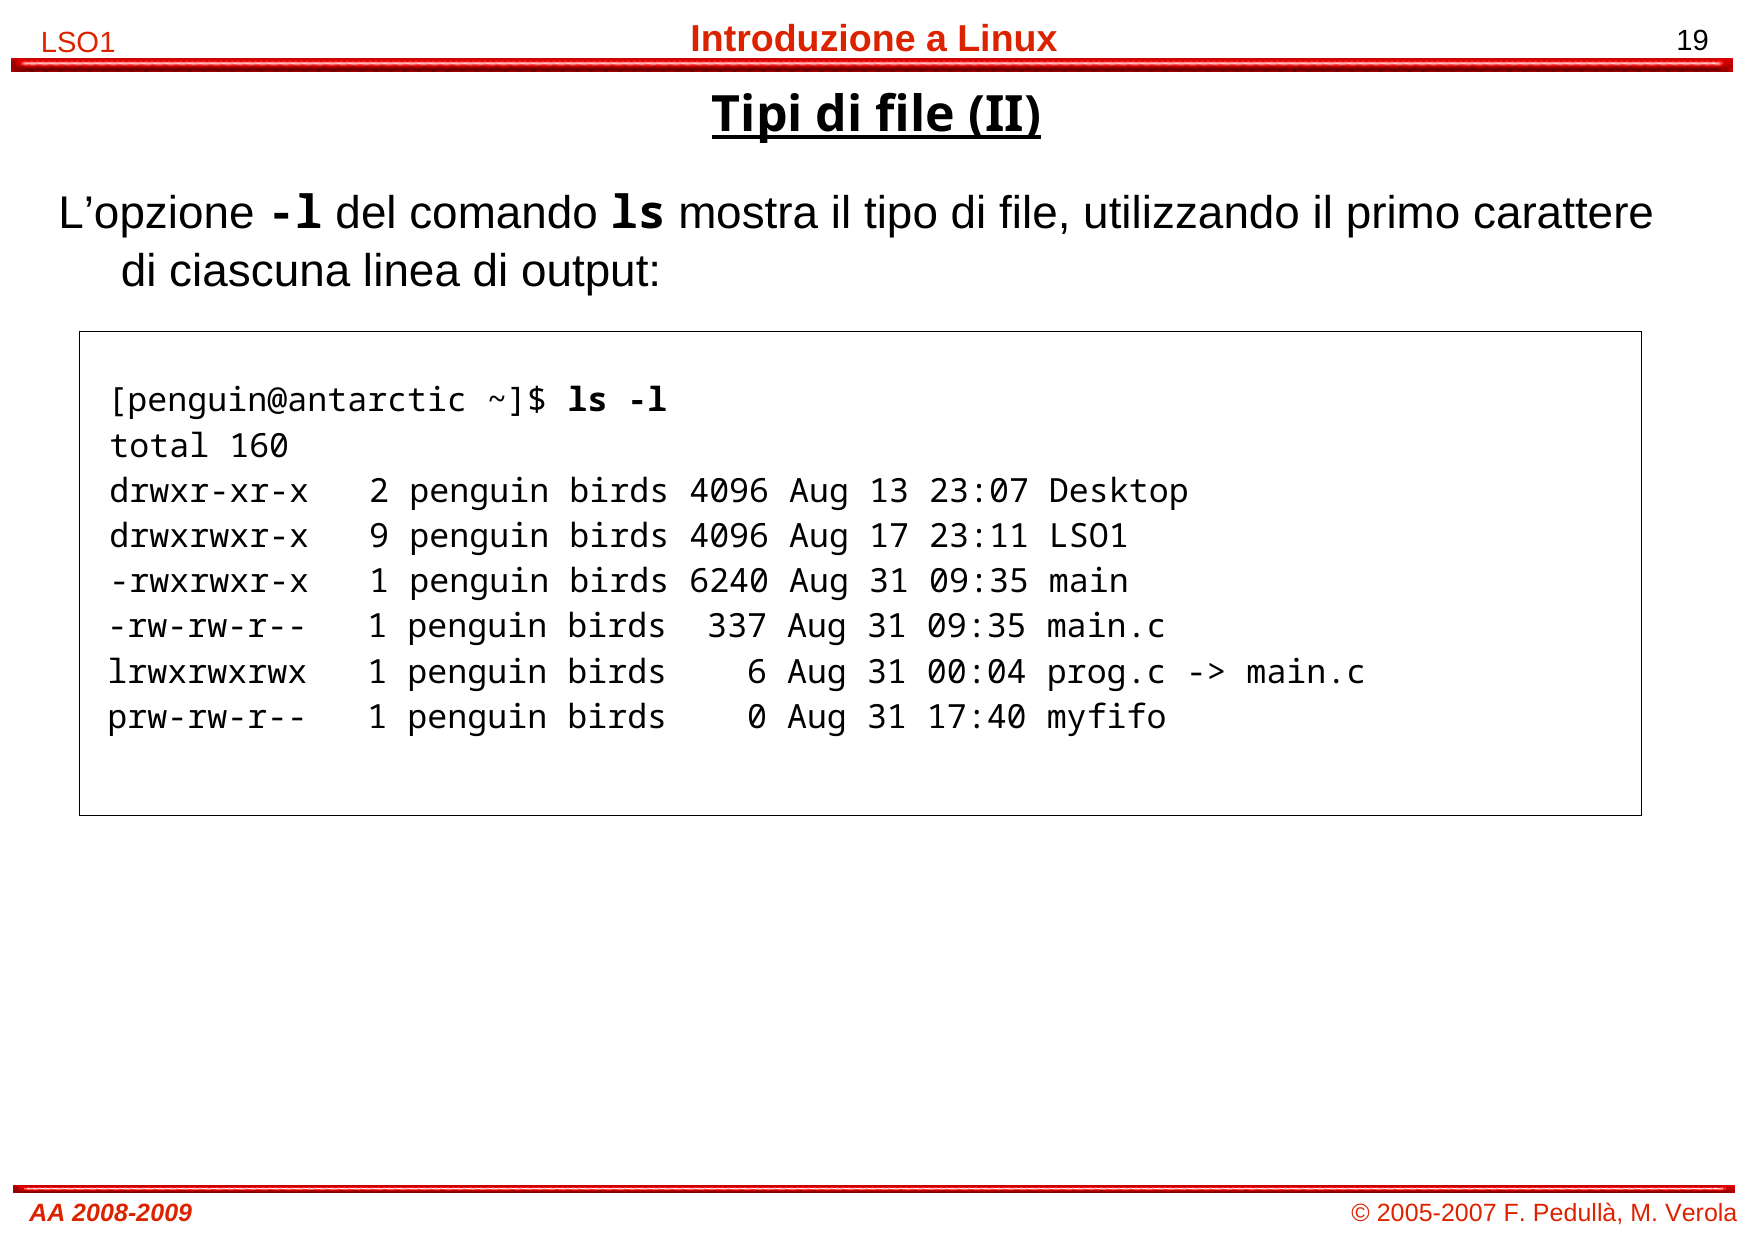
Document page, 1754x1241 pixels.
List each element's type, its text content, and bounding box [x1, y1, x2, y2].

picture [13, 1185, 1735, 1193]
text_box [penguin@antarctic ~]$ ls -l total 160 drwxr-xr-x 2 penguin birds 4096 Aug 13 23:07 Desktop drwxrwxr-x 9 penguin birds 4096 Aug 17 23:11 LSO1 -rwxrwxr-x 1 penguin birds 6240 Aug 31 09:35 main -rw-rw-r-- 1 penguin birds 337 Aug 31 09:35 main.c lrwxrwxrwx 1 penguin birds 6 Aug 31 00:04 prog.c -> main.c prw-rw-r-- 1 penguin birds 0 Aug 31 17:40 myfifo [79, 331, 1642, 793]
list L’opzione -l del comando ls mostra il tipo di file, utilizzando il primo carattere di ciascuna linea di output: [58, 179, 1696, 442]
picture [11, 58, 1733, 72]
title Tipi di file (II) [40, 66, 1714, 162]
